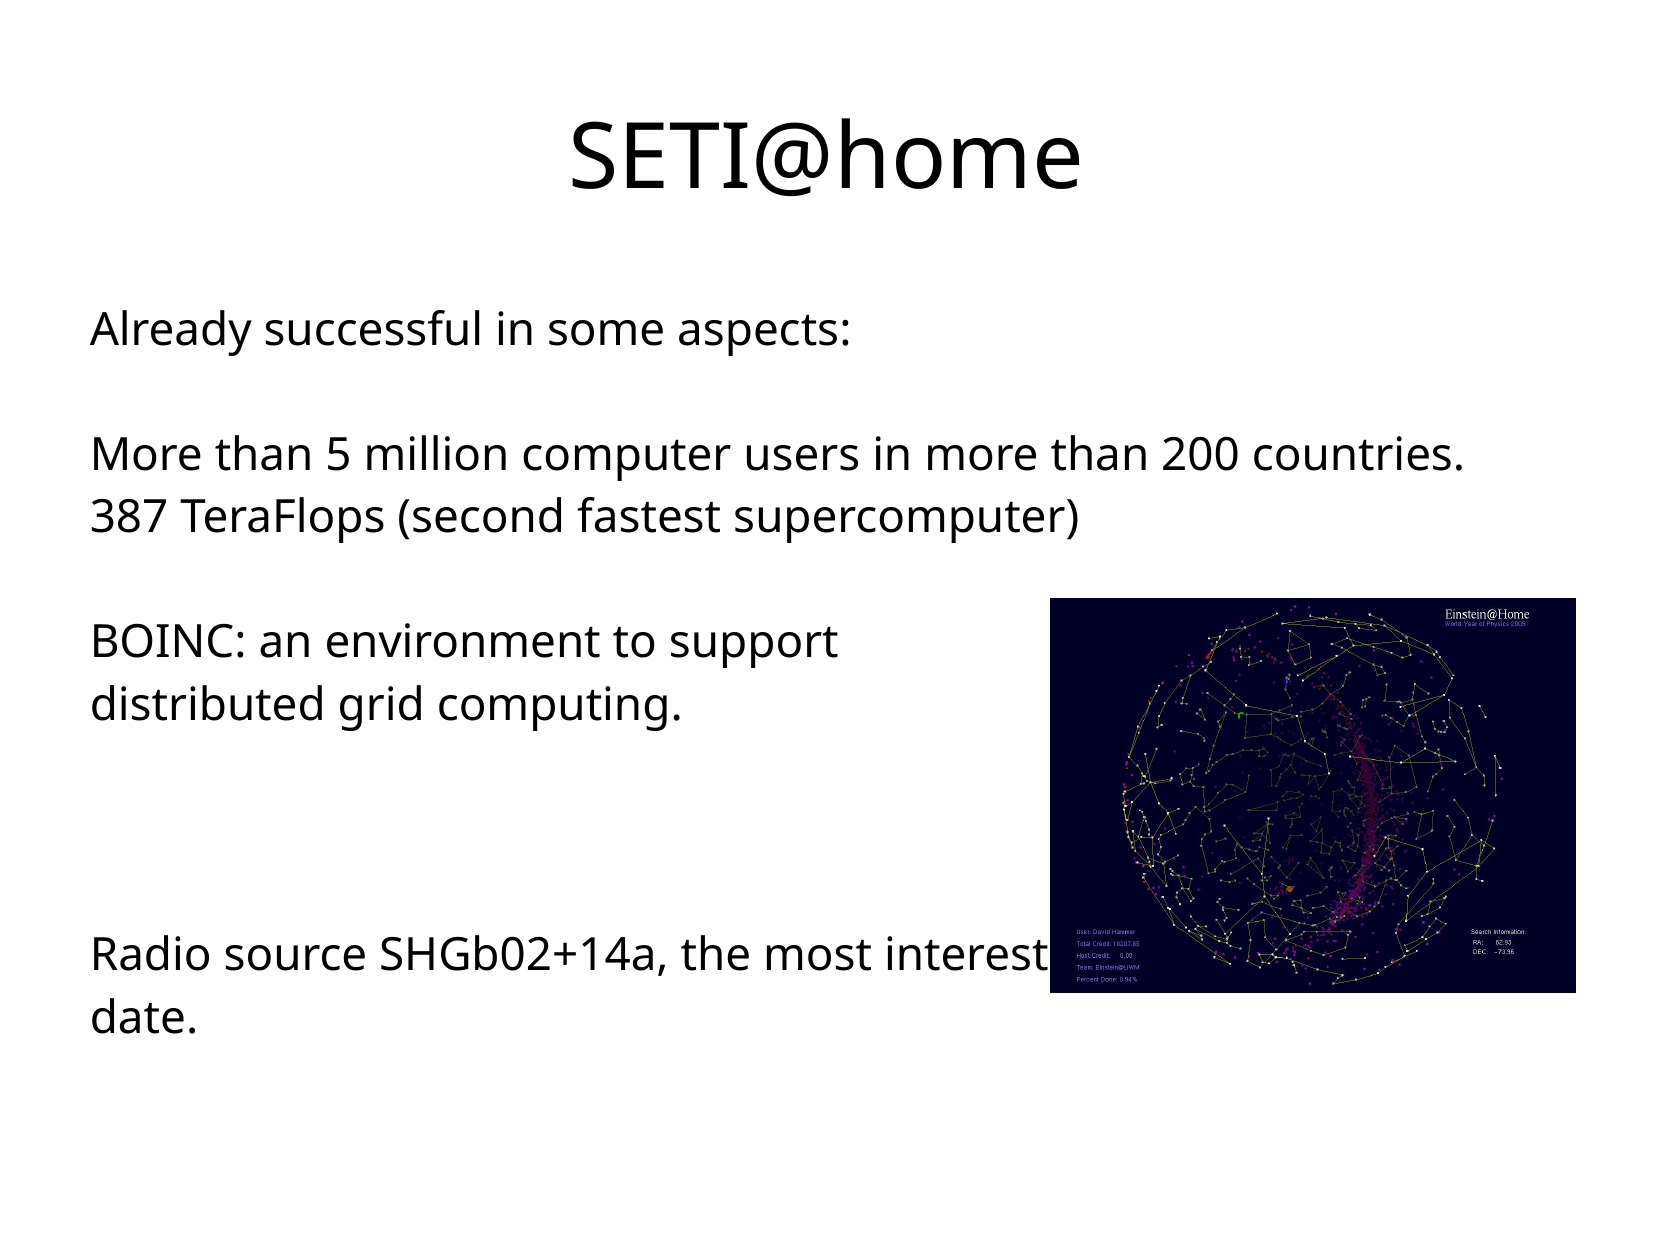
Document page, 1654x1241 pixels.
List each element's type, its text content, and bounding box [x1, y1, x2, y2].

title SETI@home [82, 49, 1571, 257]
text_box Already successful in some aspects: More than 5 million computer users in more than 200 countries. 387 TeraFlops (second fastest supercomputer) BOINC: an environment to support distributed grid computing. Radio source SHGb02+14a, the most interesting signal analyzed to date. [75, 288, 1538, 1162]
picture [1050, 598, 1576, 993]
